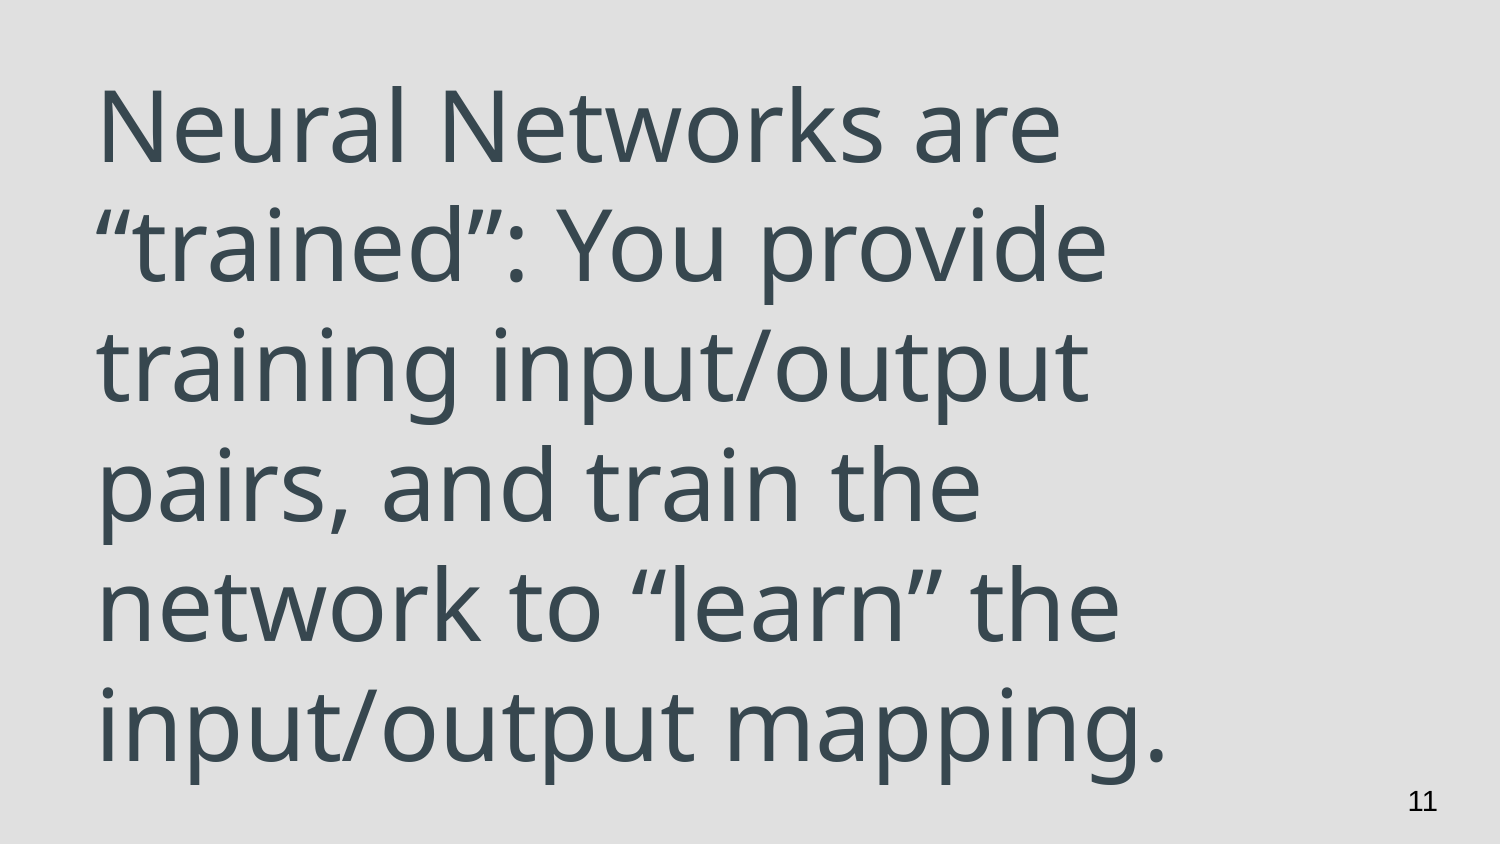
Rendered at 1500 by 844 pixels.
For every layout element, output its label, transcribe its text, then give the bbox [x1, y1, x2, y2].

slide_number <number> [1392, 767, 1483, 833]
title Neural Networks are “trained”: You provide training input/output pairs, and train the network to “learn” the input/output mapping. [80, 86, 1235, 758]
